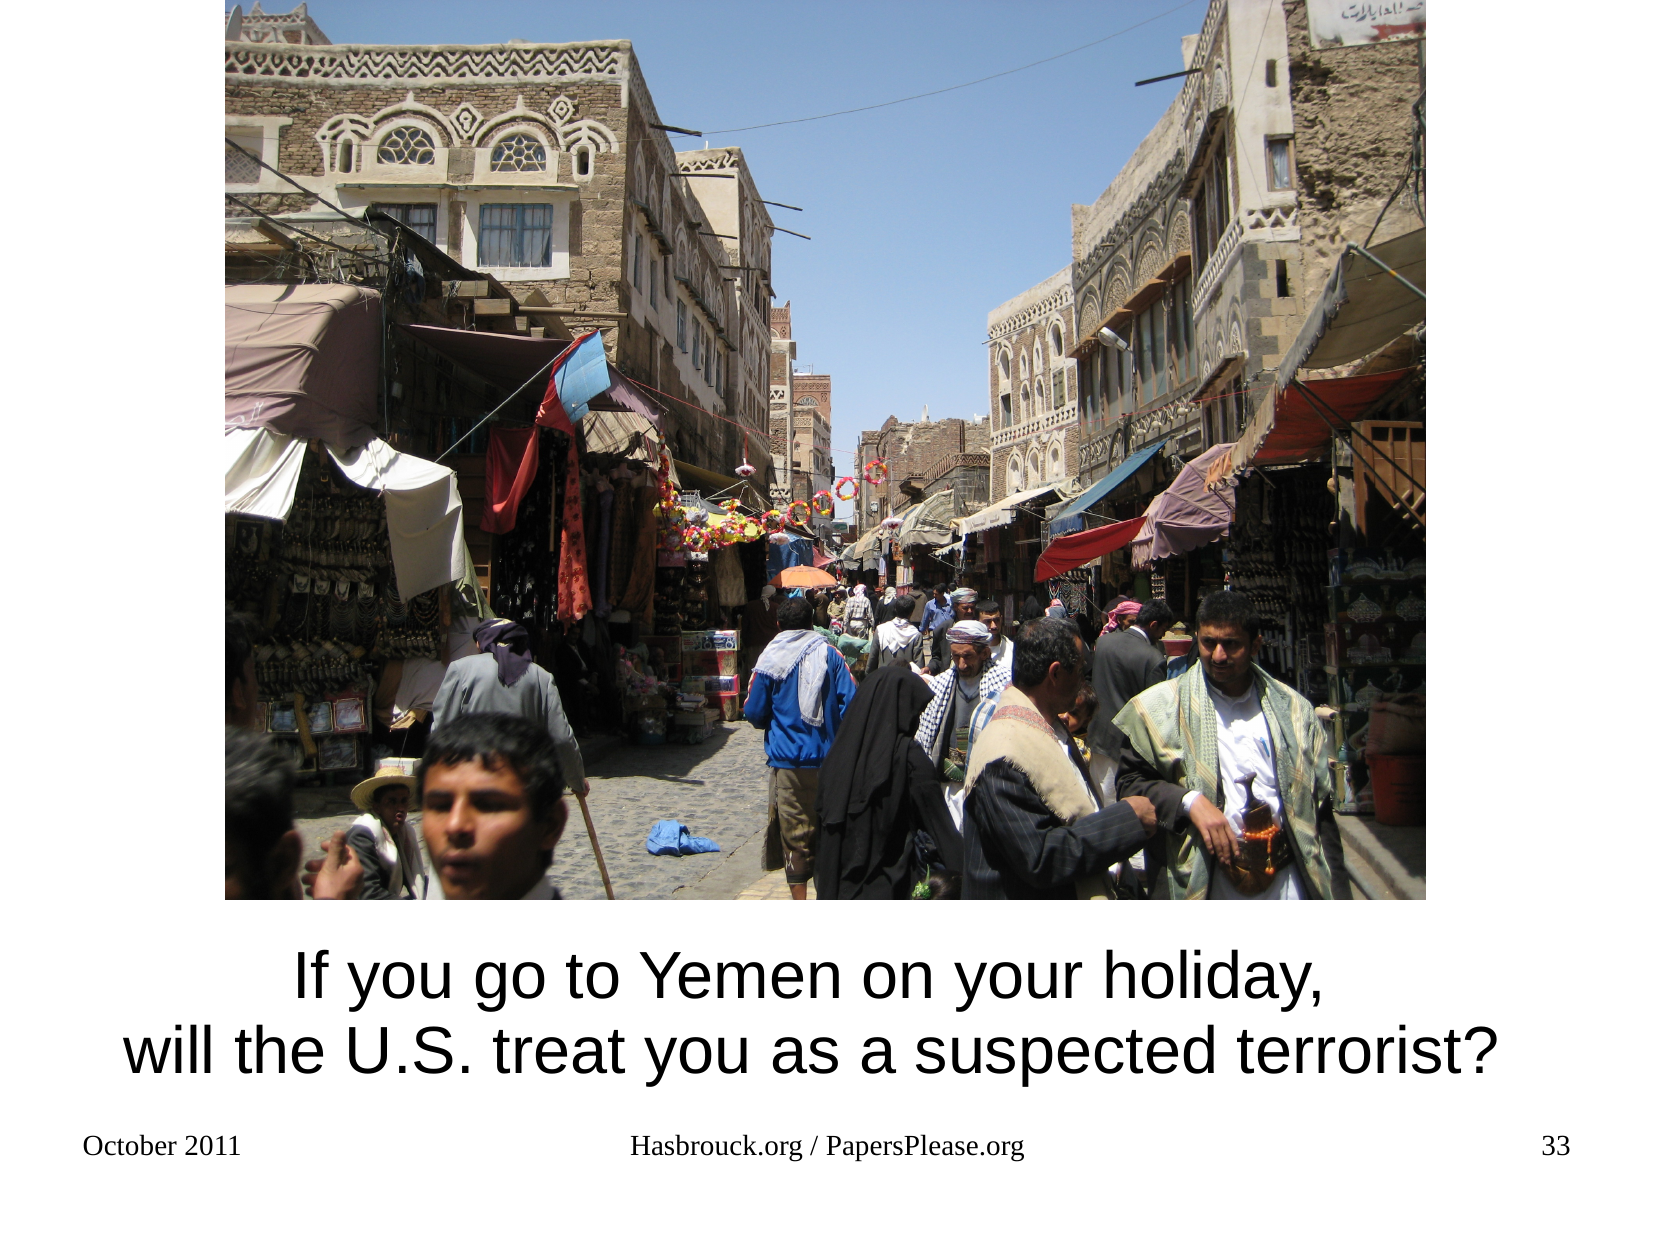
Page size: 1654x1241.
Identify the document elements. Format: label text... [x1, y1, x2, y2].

subtitle If you go to Yemen on your holiday, will the U.S. treat you as a suspected terrorist? [75, 37, 1564, 1088]
picture [225, 0, 1426, 901]
